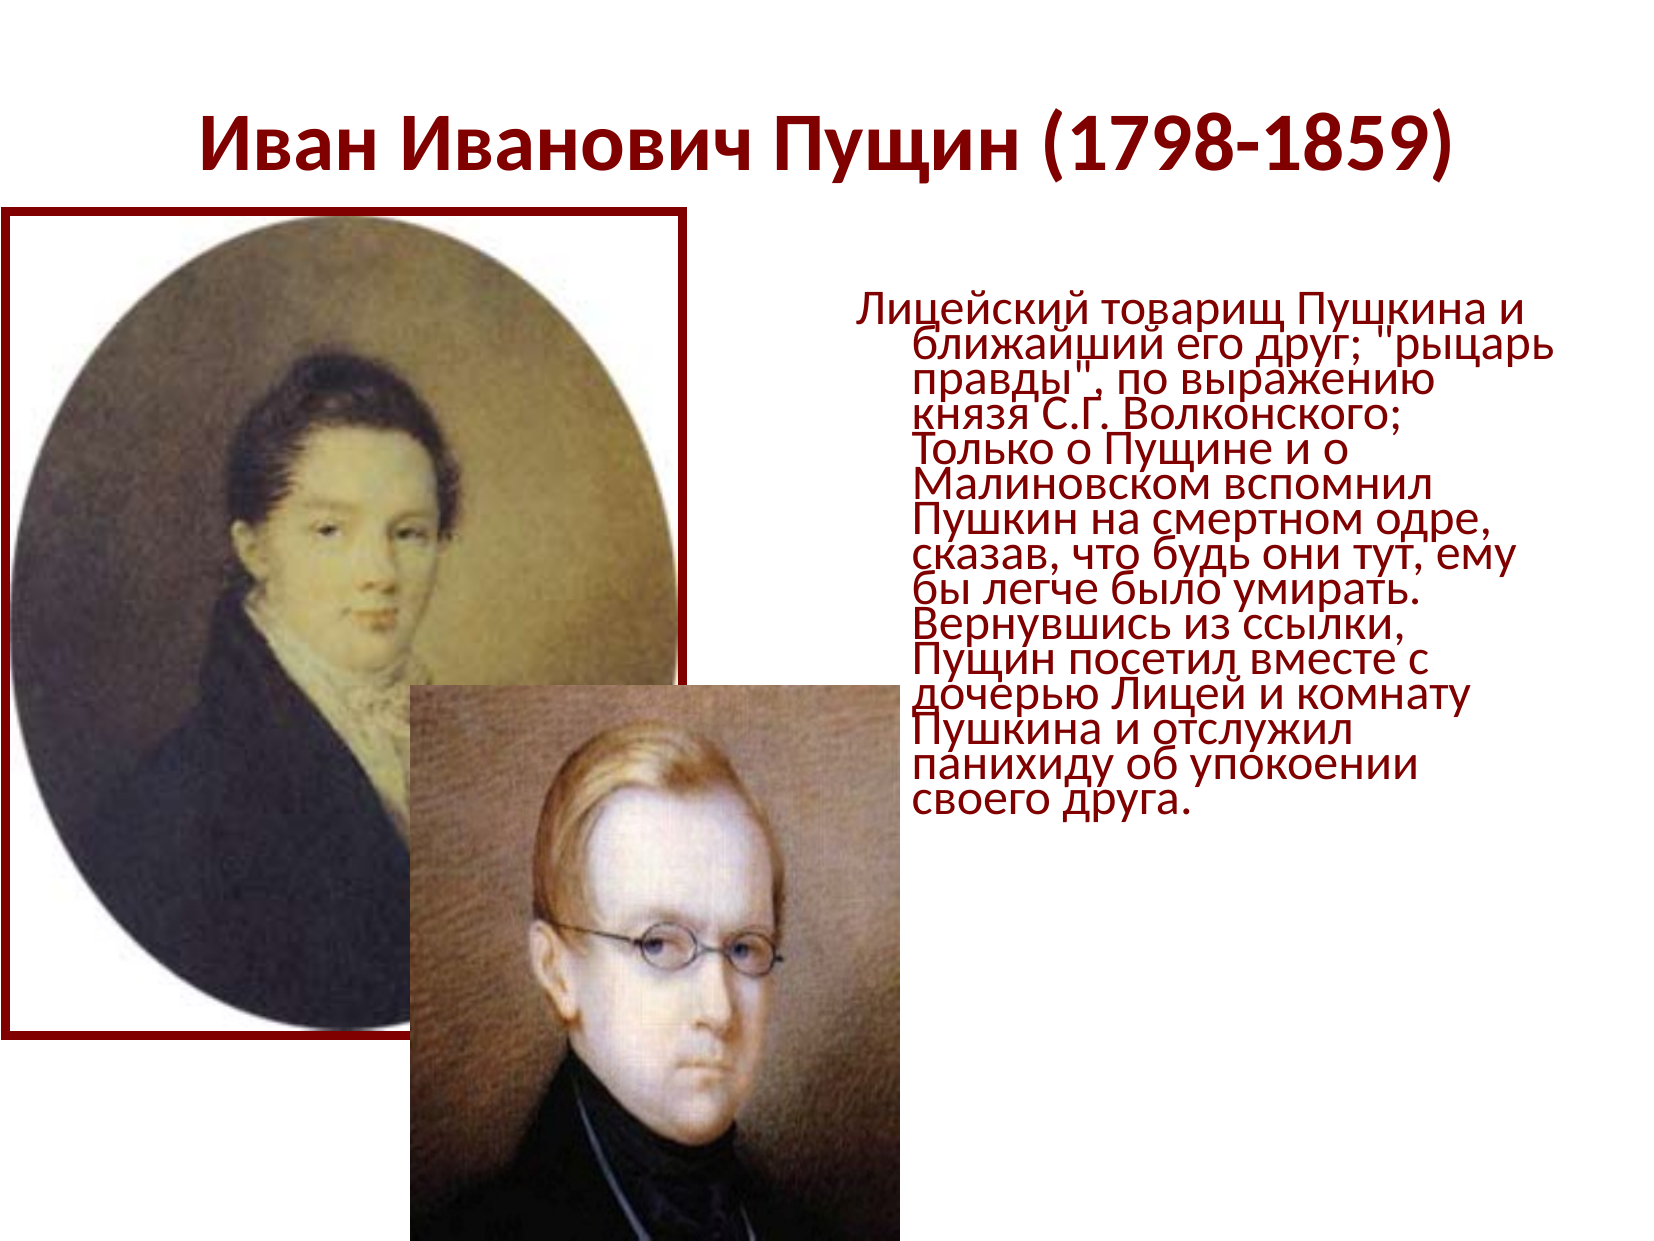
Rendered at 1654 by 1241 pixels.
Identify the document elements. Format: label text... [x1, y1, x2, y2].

text_box [10, 216, 679, 1031]
list Лицейский товарищ Пушкина и ближайший его друг; "рыцарь правды", по выражению князя С.Г. Волконского; Только о Пущине и о Малиновском вспомнил Пушкин на смертном одре, сказав, что будь они тут, ему бы легче было умирать. Вернувшись из ссылки, Пущин посетил вместе с дочерью Лицей и комнату Пушкина и отслужил панихиду об упокоении своего друга. [840, 289, 1571, 1108]
title Иван Иванович Пущин (1798-1859) [84, 72, 1571, 310]
picture [410, 685, 900, 1241]
